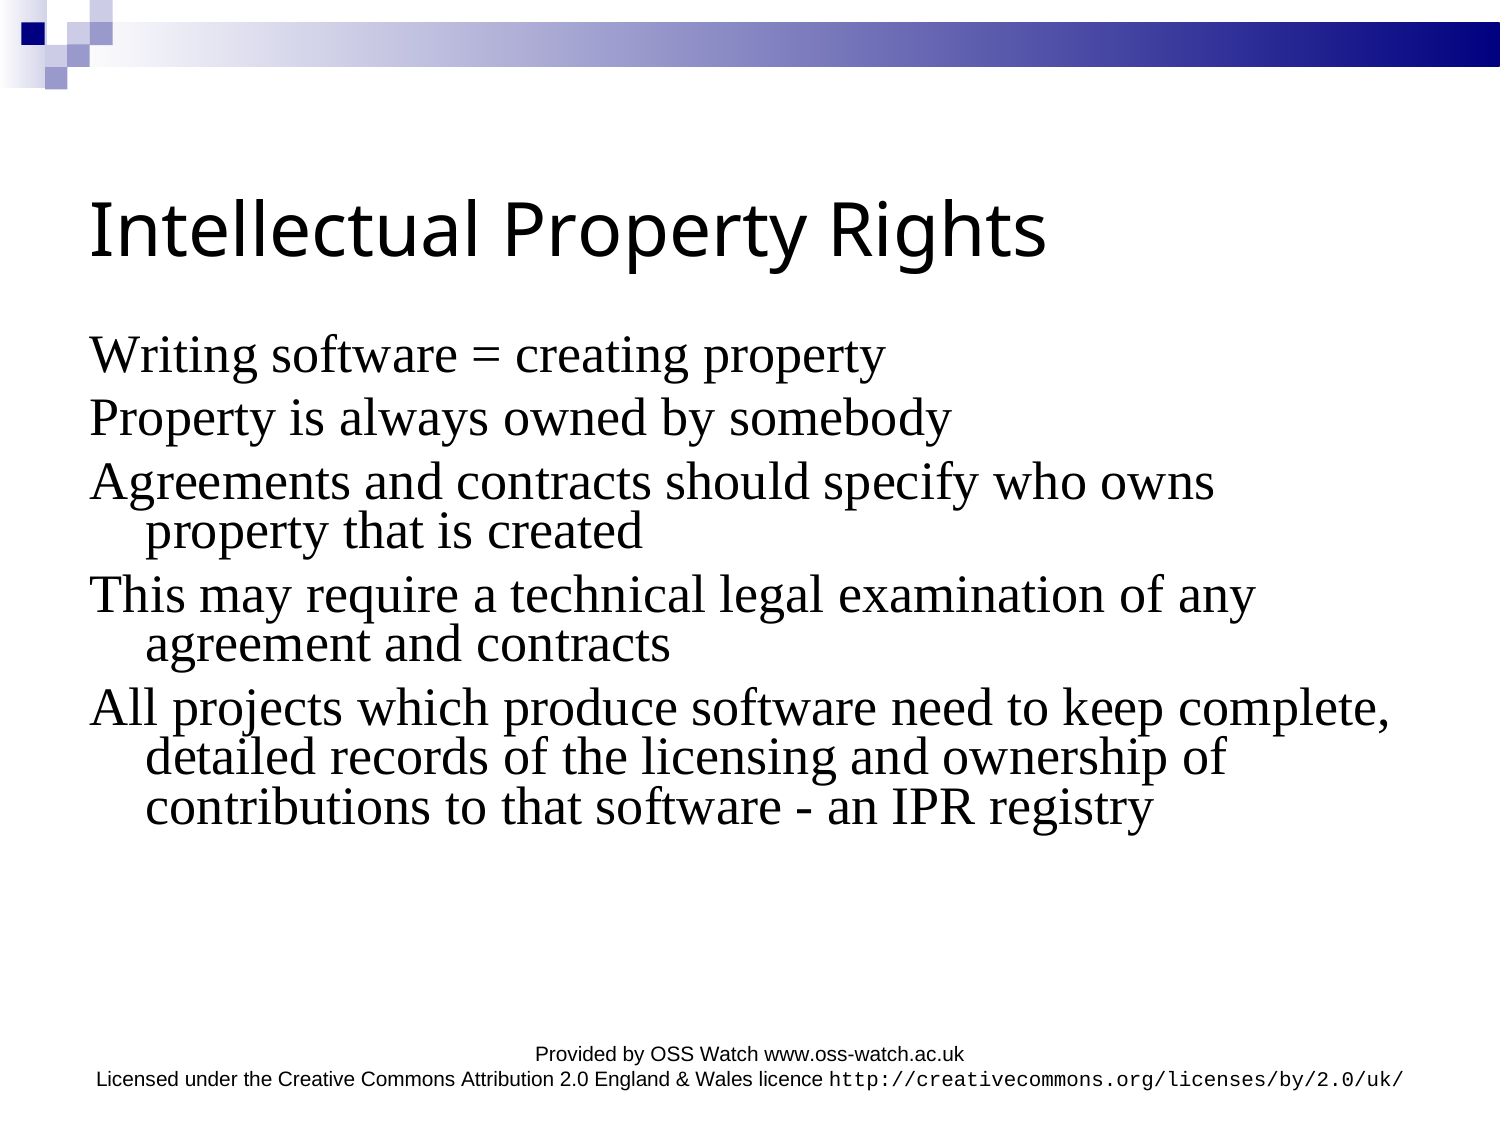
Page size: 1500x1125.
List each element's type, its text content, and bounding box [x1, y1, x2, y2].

list Writing software = creating property Property is always owned by somebody Agreements and contracts should specify who owns property that is created This may require a technical legal examination of any agreement and contracts All projects which produce software need to keep complete, detailed records of the licensing and ownership of contributions to that software - an IPR registry [75, 324, 1426, 882]
title Intellectual Property Rights [75, 148, 1426, 289]
